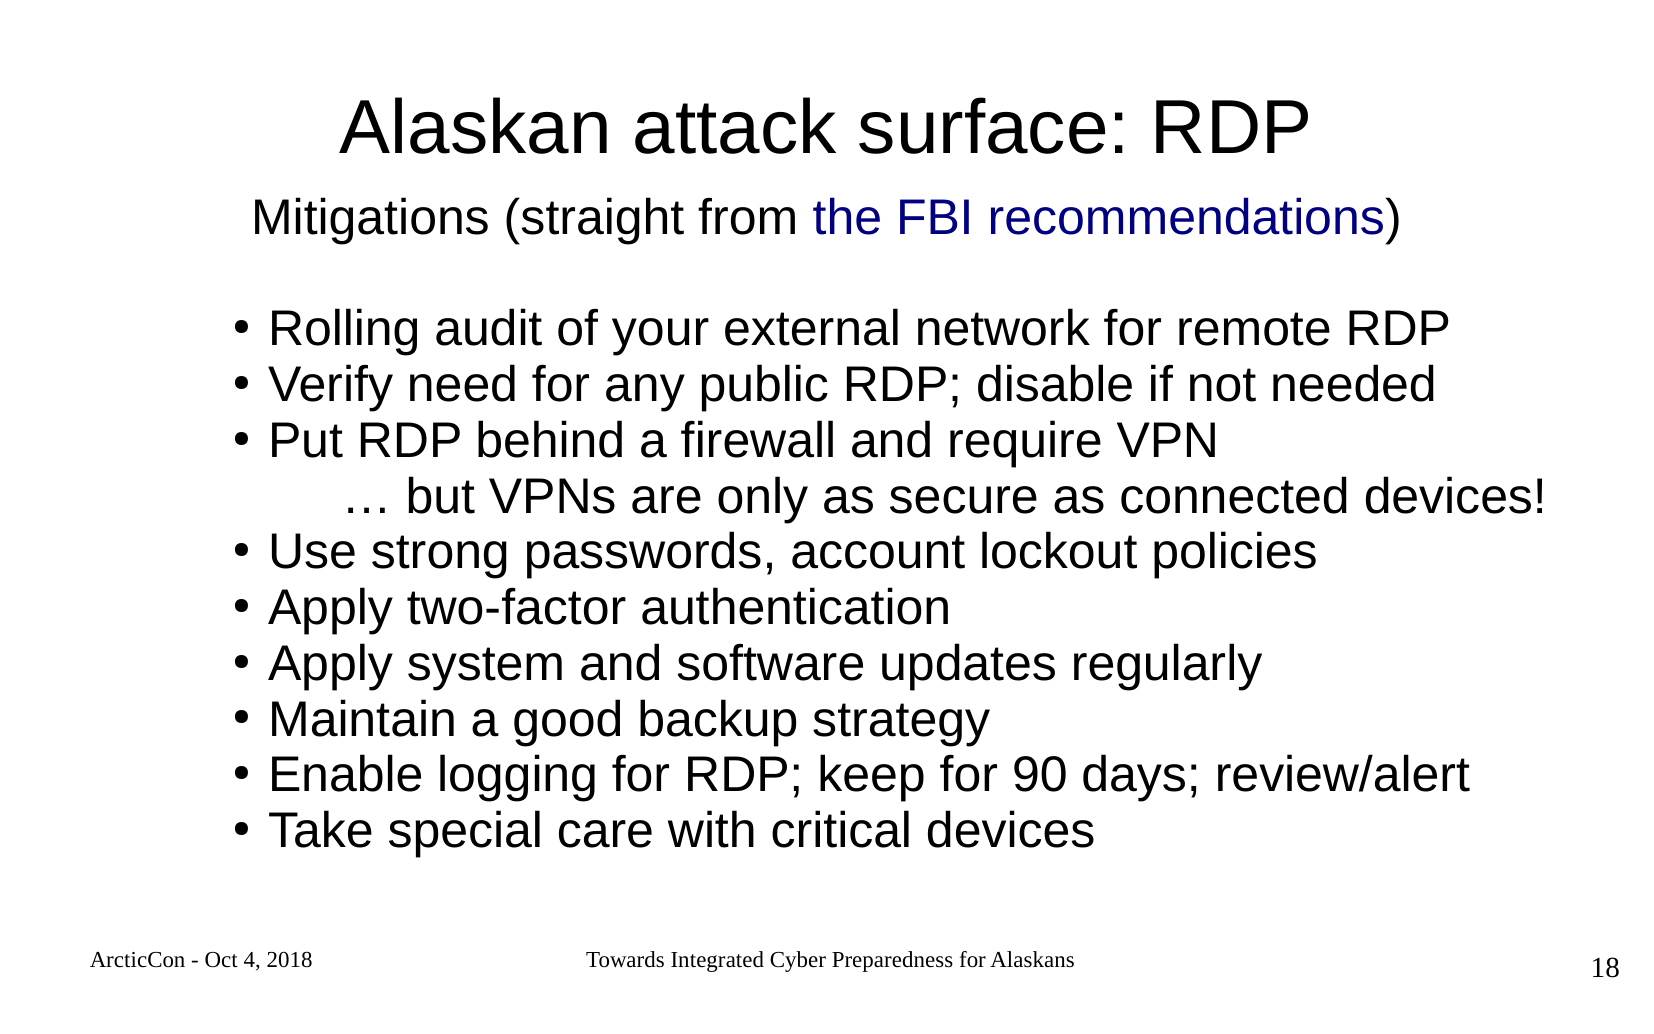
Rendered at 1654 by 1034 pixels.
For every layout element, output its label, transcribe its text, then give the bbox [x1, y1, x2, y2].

text_box <number> [1560, 951, 1621, 1023]
title Alaskan attack surface: RDP [82, 41, 1571, 189]
subtitle Mitigations (straight from the FBI recommendations) Rolling audit of your external network for remote RDP Verify need for any public RDP; disable if not needed Put RDP behind a firewall and require VPN … but VPNs are only as secure as connected devices! Use strong passwords, account lockout policies Apply two-factor authentication Apply system and software updates regularly Maintain a good backup strategy Enable logging for RDP; keep for 90 days; review/alert Take special care with critical devices [82, 189, 1571, 980]
